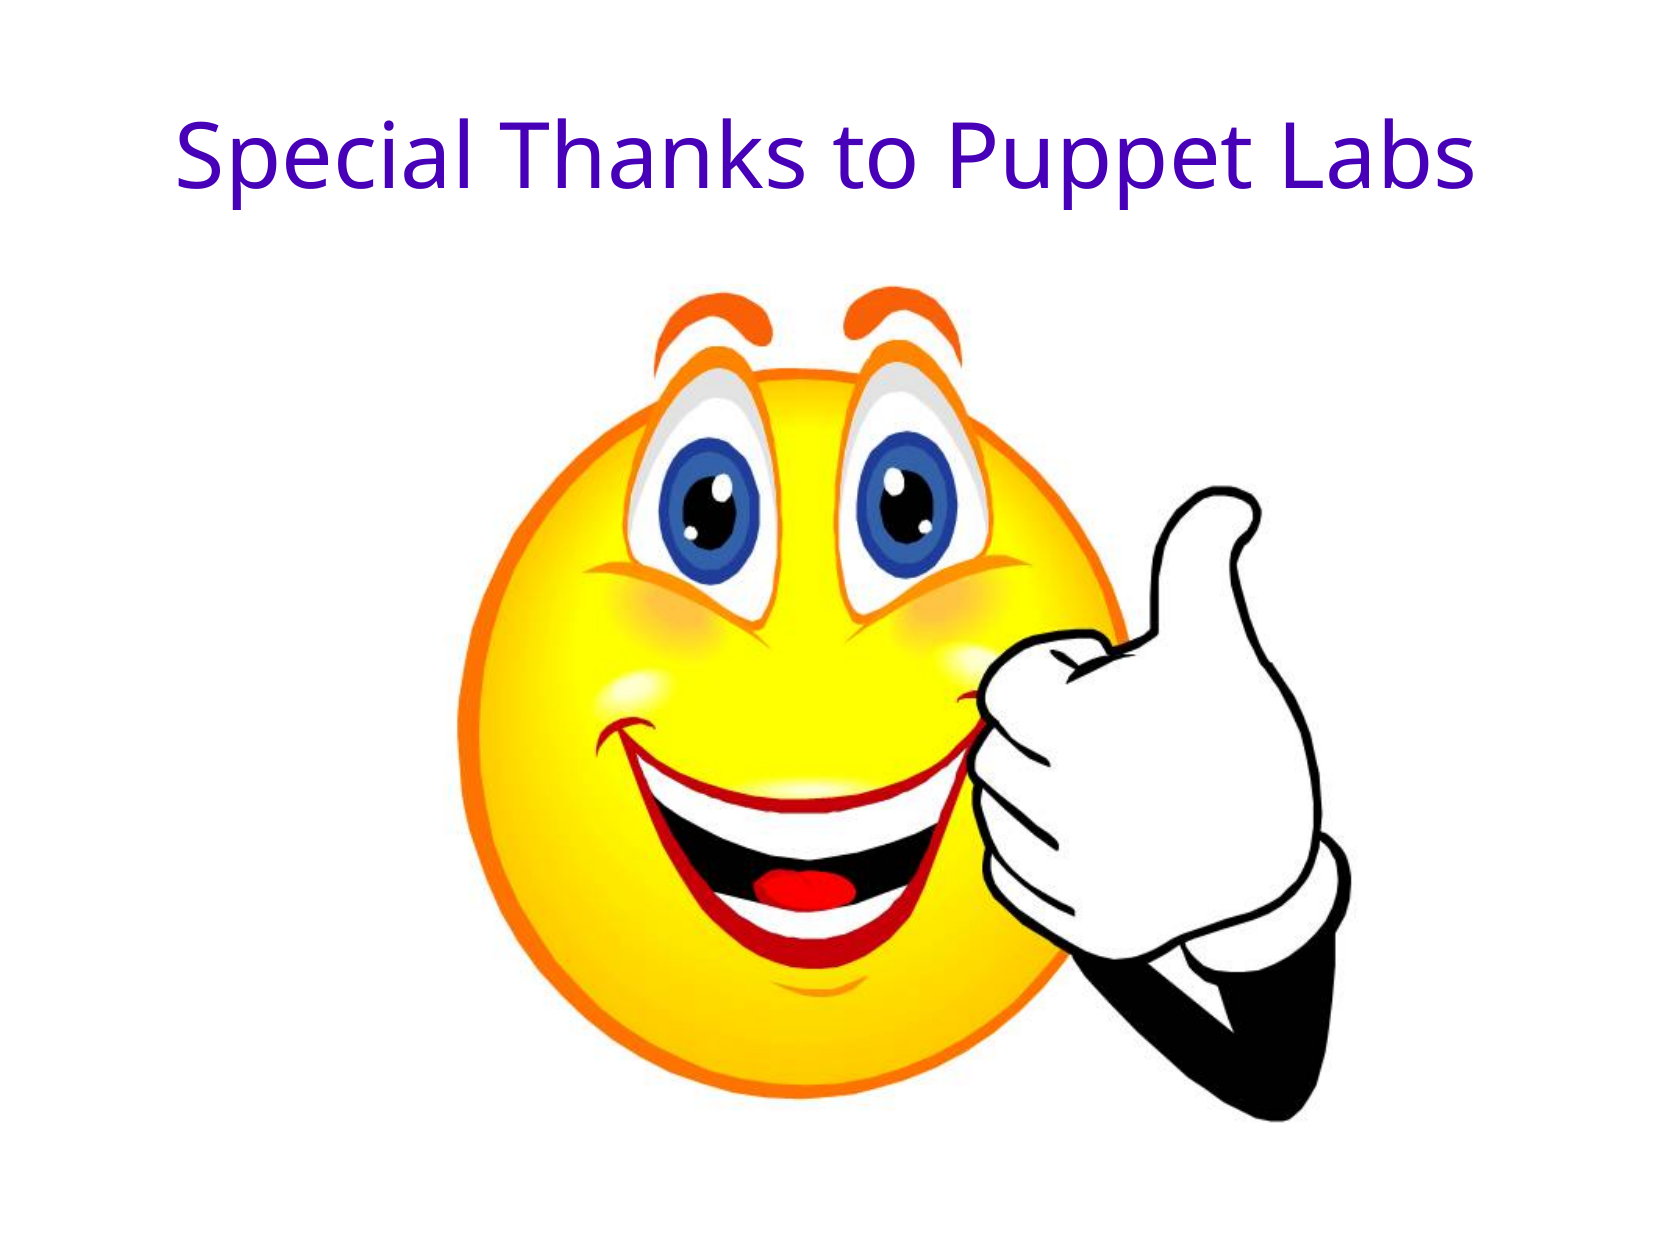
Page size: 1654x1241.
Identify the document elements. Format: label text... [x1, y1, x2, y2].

title Special Thanks to Puppet Labs [82, 49, 1571, 257]
picture [420, 284, 1392, 1124]
